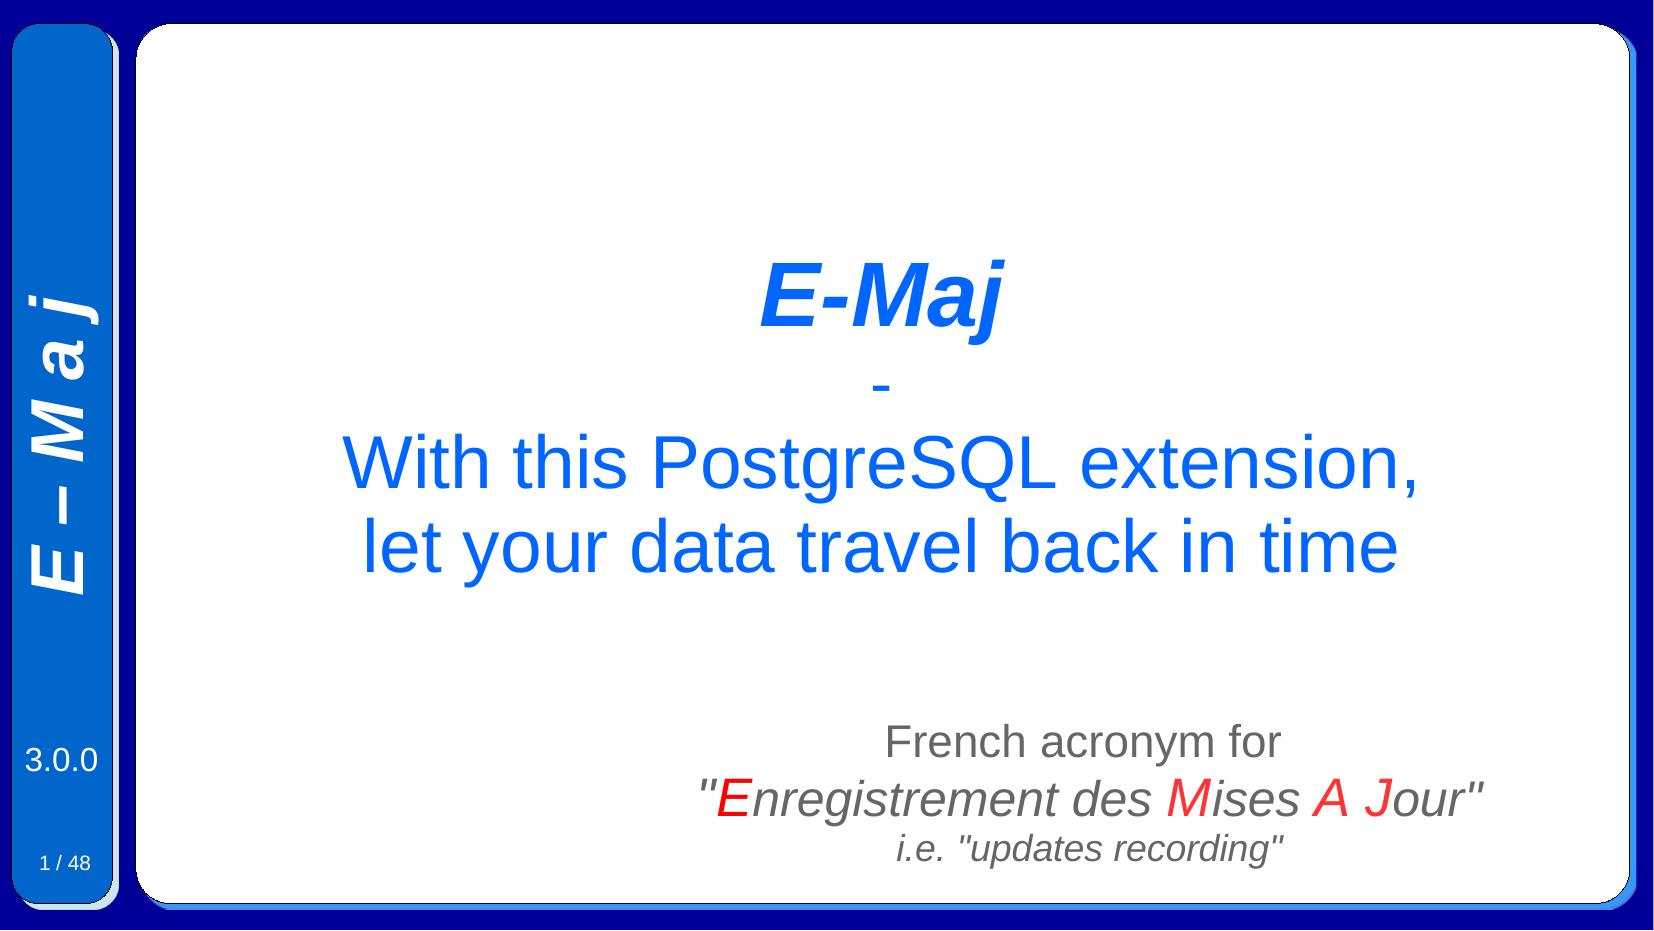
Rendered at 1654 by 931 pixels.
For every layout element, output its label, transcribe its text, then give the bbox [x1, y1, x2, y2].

text_box French acronym for "Enregistrement des Mises A Jour" i.e. "updates recording" [602, 708, 1577, 878]
subtitle E-Maj - With this PostgreSQL extension, let your data travel back in time [194, 111, 1570, 832]
